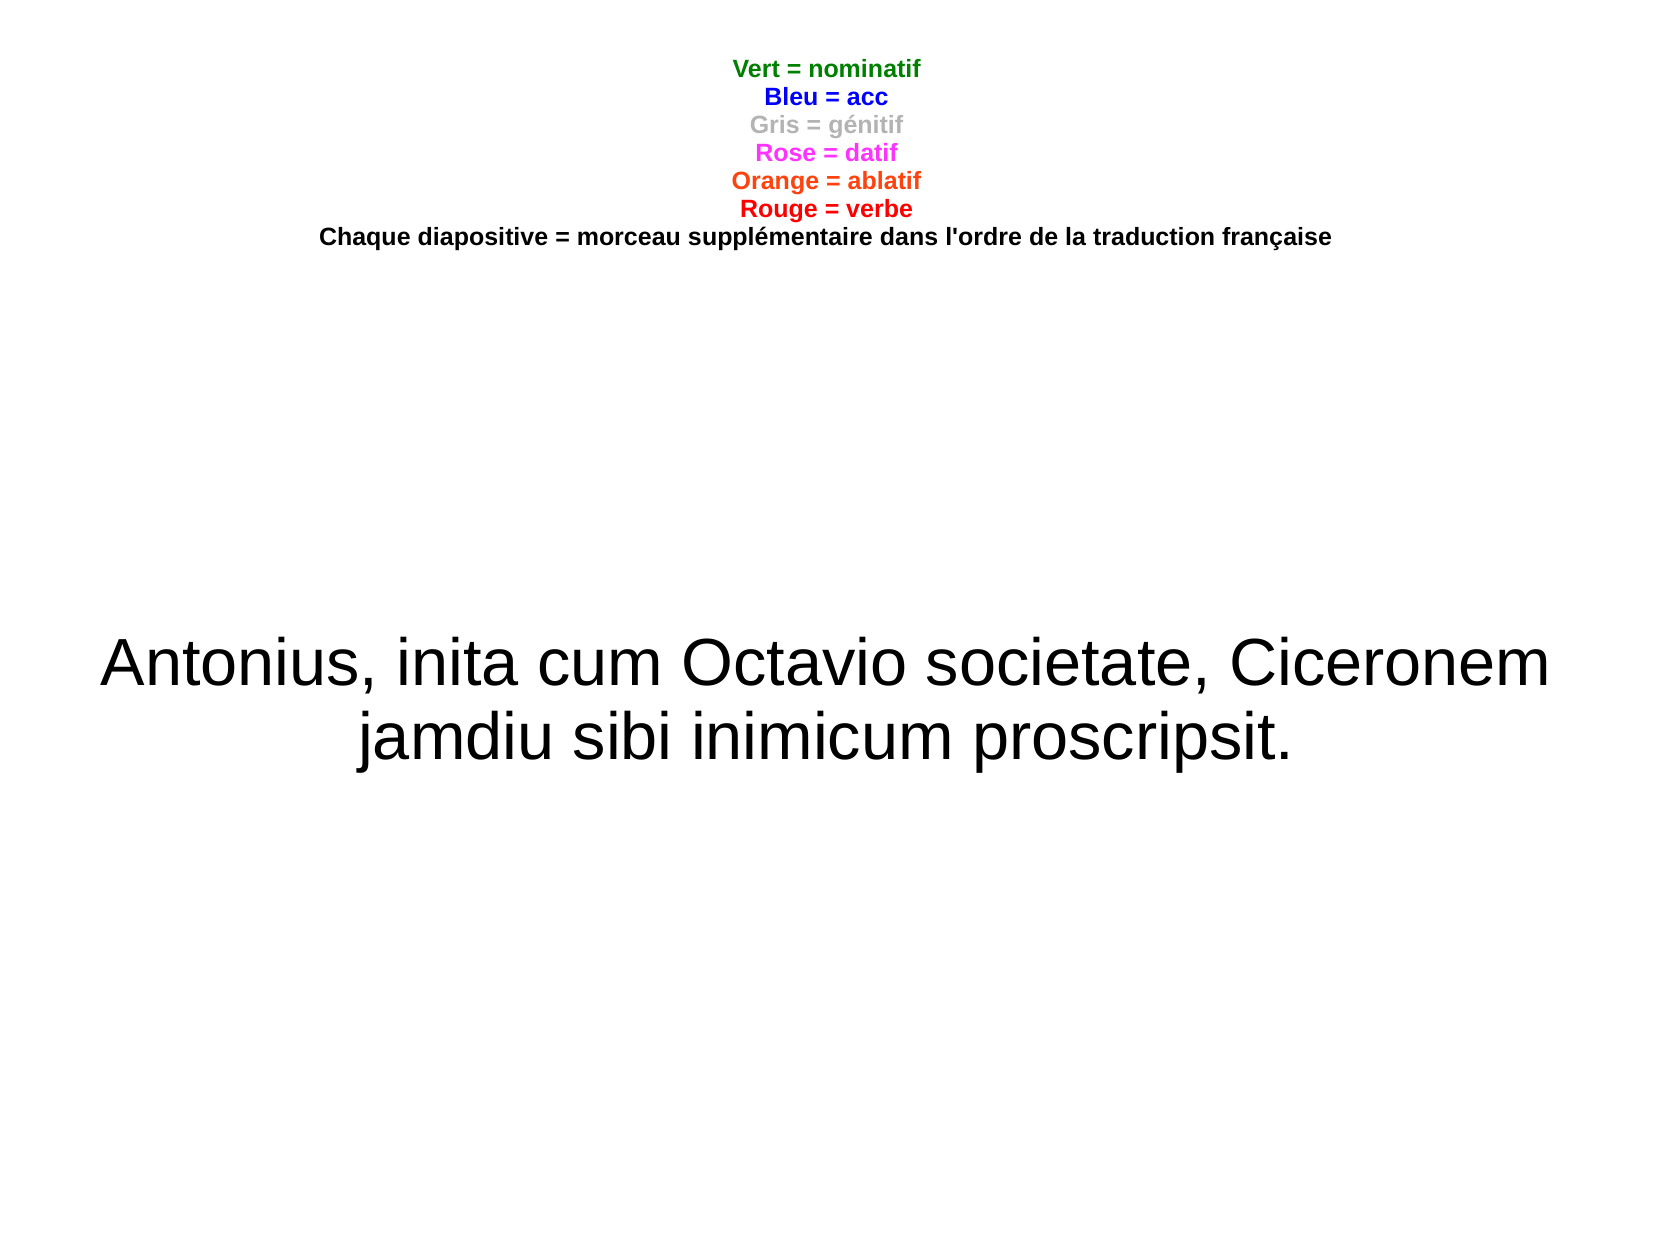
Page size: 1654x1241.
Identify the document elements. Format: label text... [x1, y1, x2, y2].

subtitle Antonius, inita cum Octavio societate, Ciceronem jamdiu sibi inimicum proscripsit. [82, 290, 1571, 1109]
title Vert = nominatif Bleu = acc Gris = génitif Rose = datif Orange = ablatif Rouge = verbe Chaque diapositive = morceau supplémentaire dans l'ordre de la traduction française [82, 49, 1571, 257]
